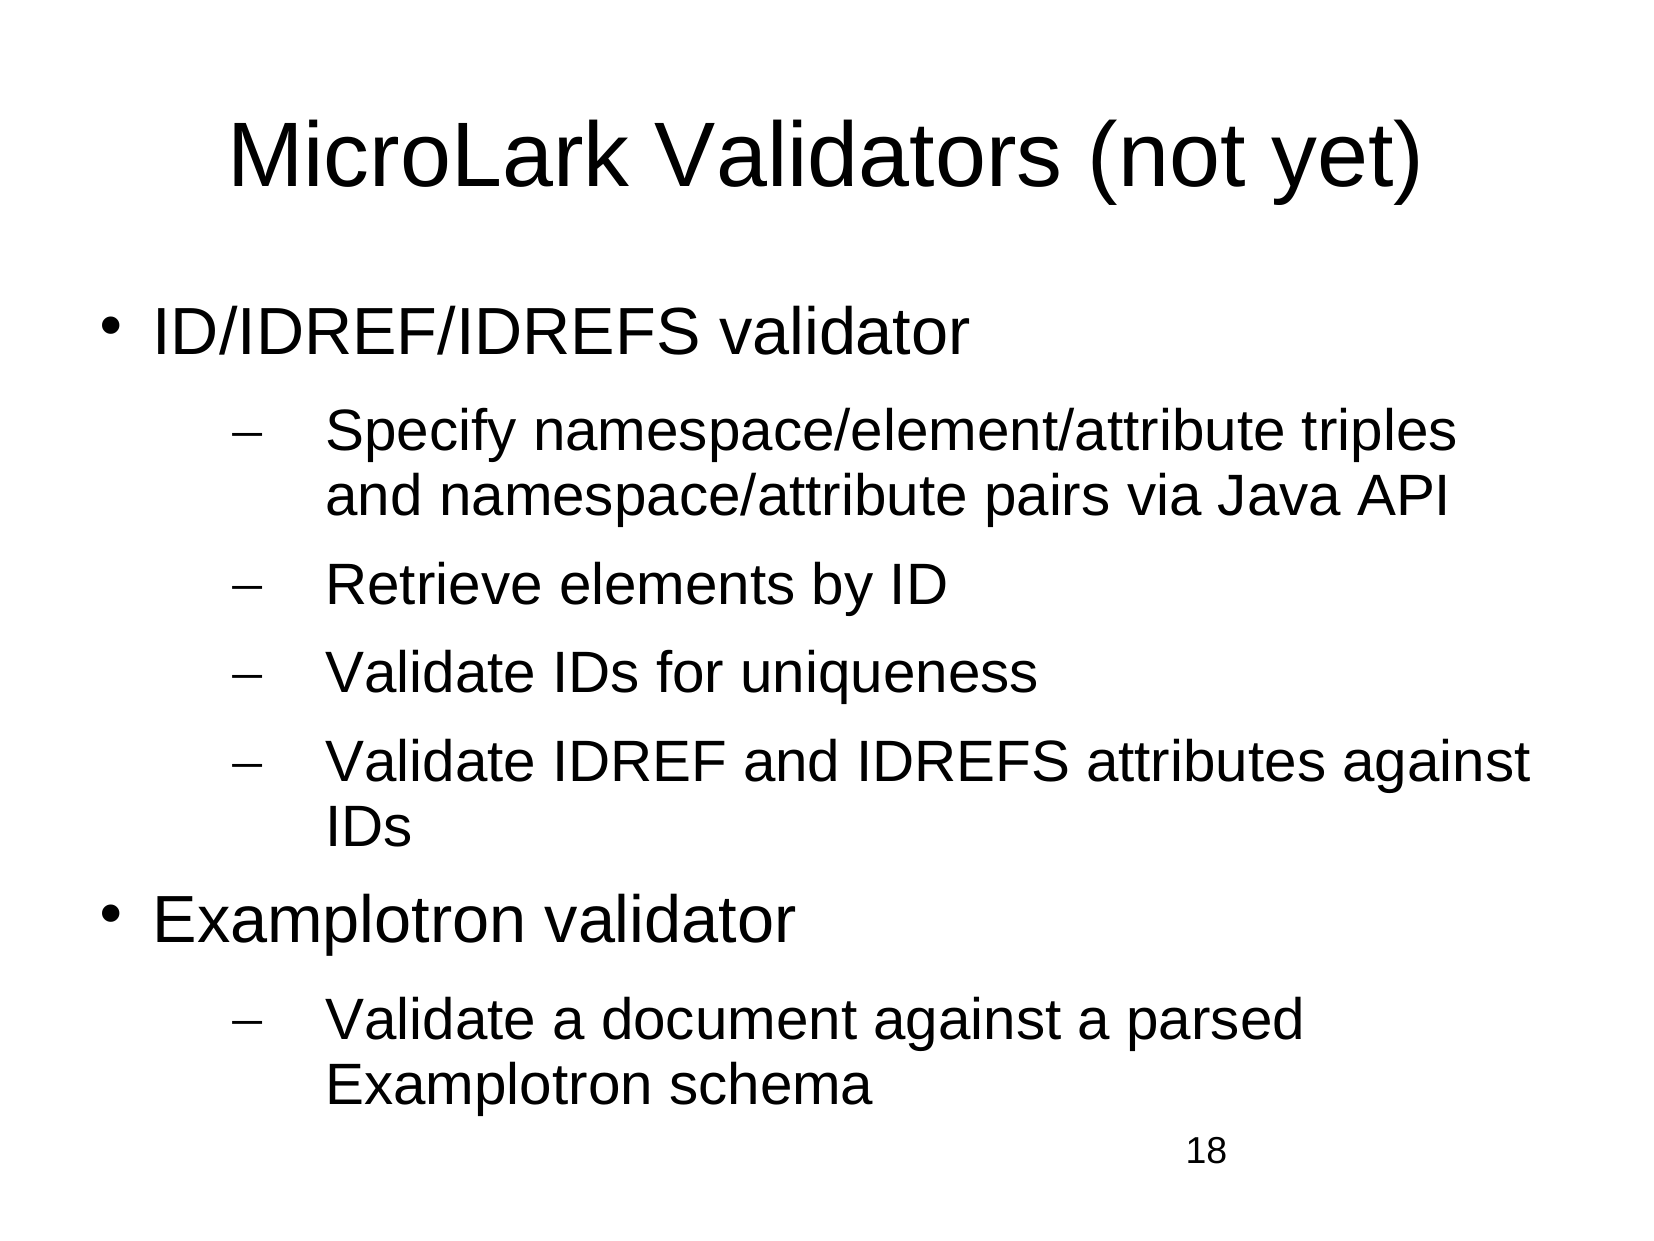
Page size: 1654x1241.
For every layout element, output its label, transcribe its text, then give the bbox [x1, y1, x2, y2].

title MicroLark Validators (not yet) [82, 56, 1571, 249]
list ID/IDREF/IDREFS validator Specify namespace/element/attribute triples and namespace/attribute pairs via Java API Retrieve elements by ID Validate IDs for uniqueness Validate IDREF and IDREFS attributes against IDs Examplotron validator Validate a document against a parsed Examplotron schema [82, 290, 1571, 1119]
